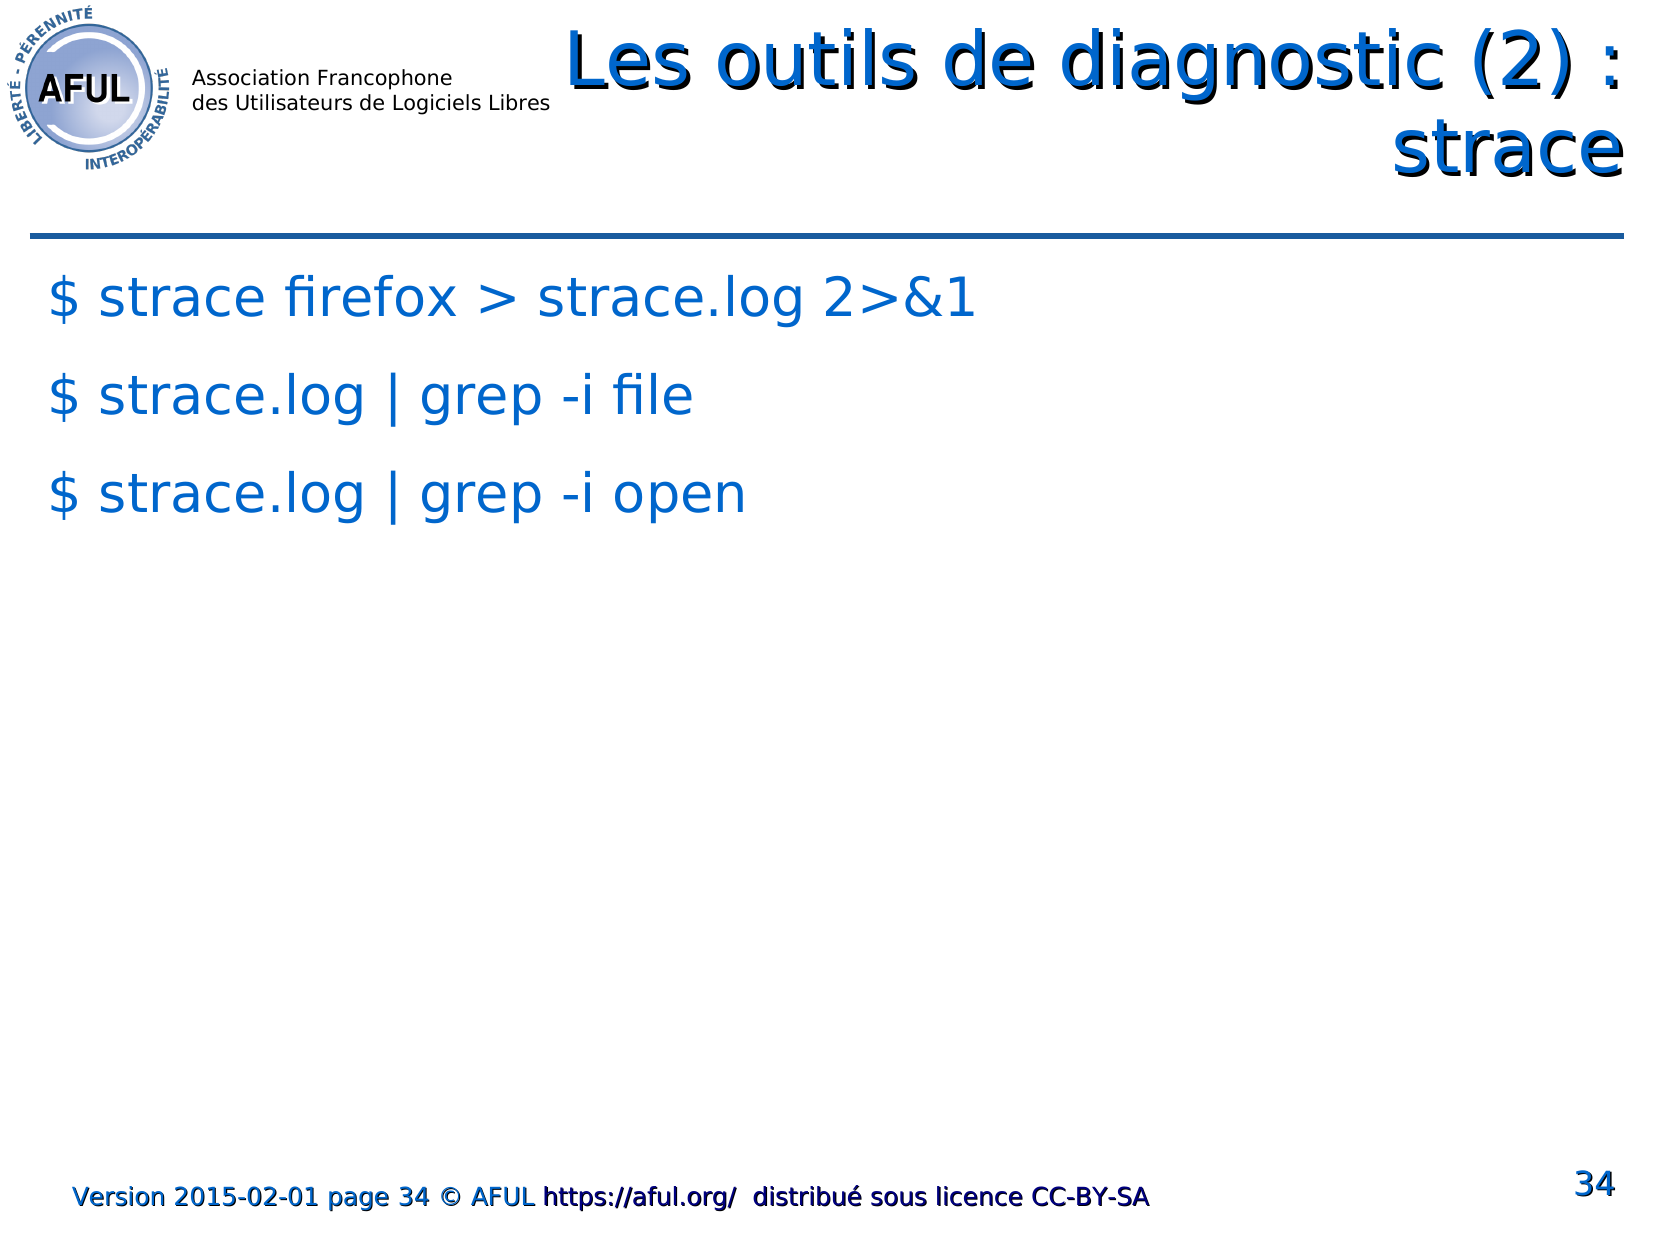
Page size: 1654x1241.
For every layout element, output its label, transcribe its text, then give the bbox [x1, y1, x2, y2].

list $ strace firefox > strace.log 2>&1 $ strace.log | grep -i file $ strace.log | grep -i open [47, 265, 1595, 1196]
picture [0, 0, 178, 178]
title Les outils de diagnostic (2) : strace [501, 0, 1625, 207]
